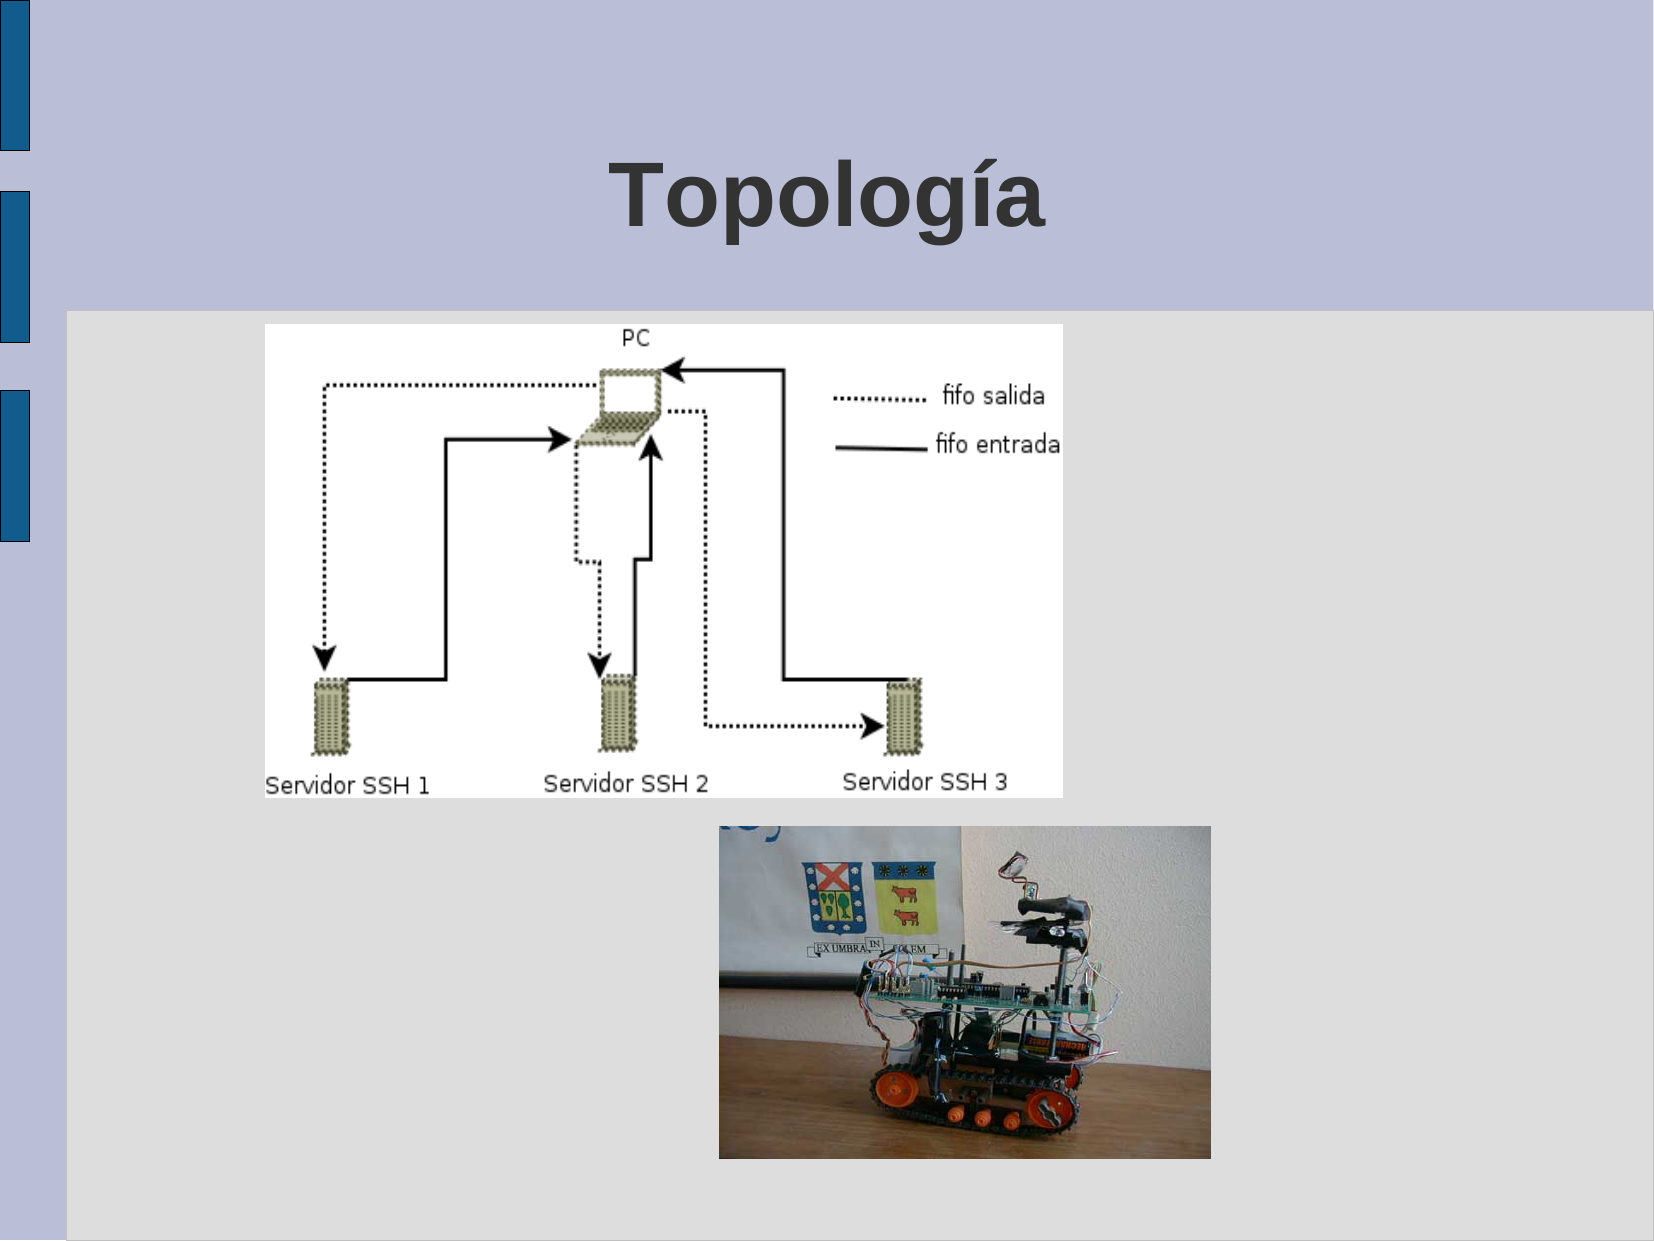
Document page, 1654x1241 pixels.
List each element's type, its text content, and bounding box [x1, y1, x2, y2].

picture [265, 324, 1063, 798]
title Topología [121, 91, 1534, 299]
picture [719, 826, 1211, 1159]
